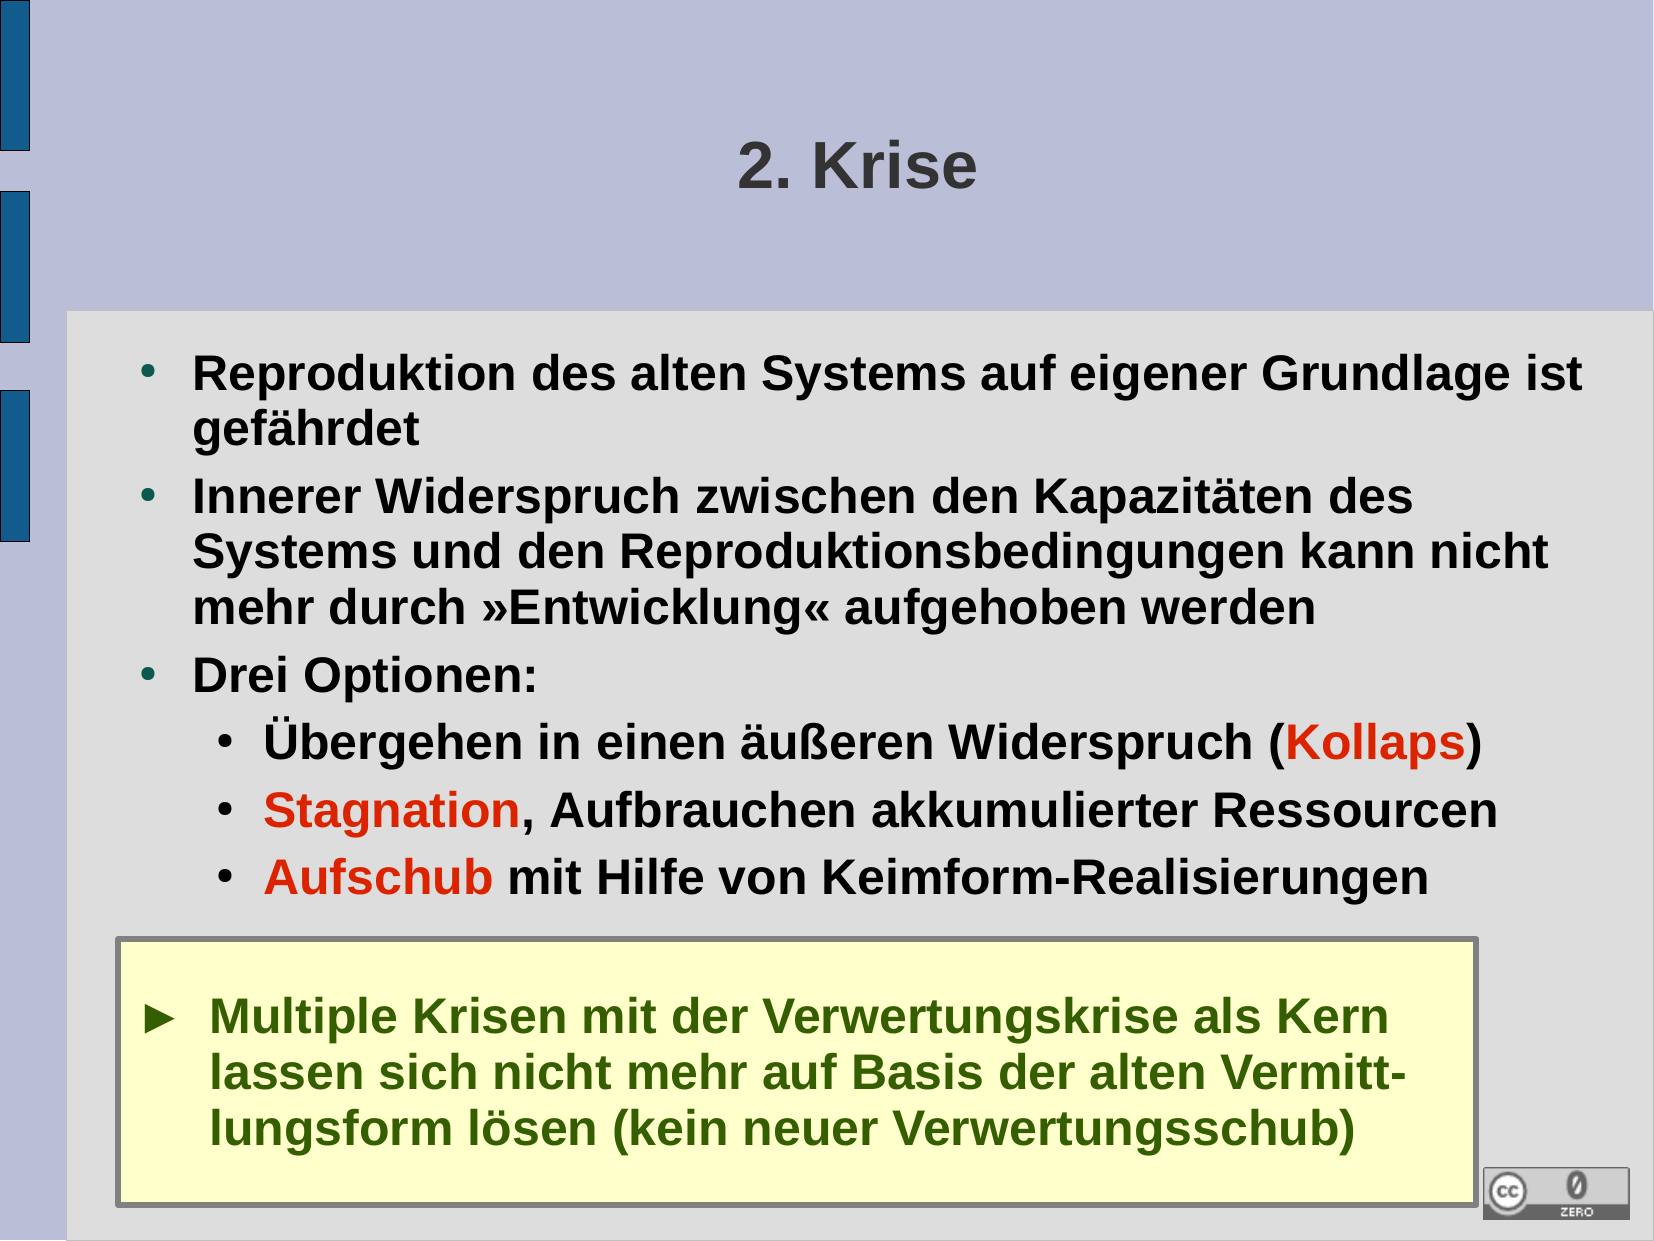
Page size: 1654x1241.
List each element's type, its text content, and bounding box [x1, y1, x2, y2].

title 2. Krise [121, 61, 1595, 269]
text_box ► Multiple Krisen mit der Verwertungskrise als Kern lassen sich nicht mehr auf Basis der alten Vermitt- lungsform lösen (kein neuer Verwertungsschub) [118, 938, 1477, 1205]
list Reproduktion des alten Systems auf eigener Grundlage ist gefährdet Innerer Widerspruch zwischen den Kapazitäten des Systems und den Reproduktionsbedingungen kann nicht mehr durch »Entwicklung« aufgehoben werden Drei Optionen: Übergehen in einen äußeren Widerspruch (Kollaps) Stagnation, Aufbrauchen akkumulierter Ressourcen Aufschub mit Hilfe von Keimform-Realisierungen [121, 344, 1595, 1152]
picture [1483, 1167, 1630, 1220]
